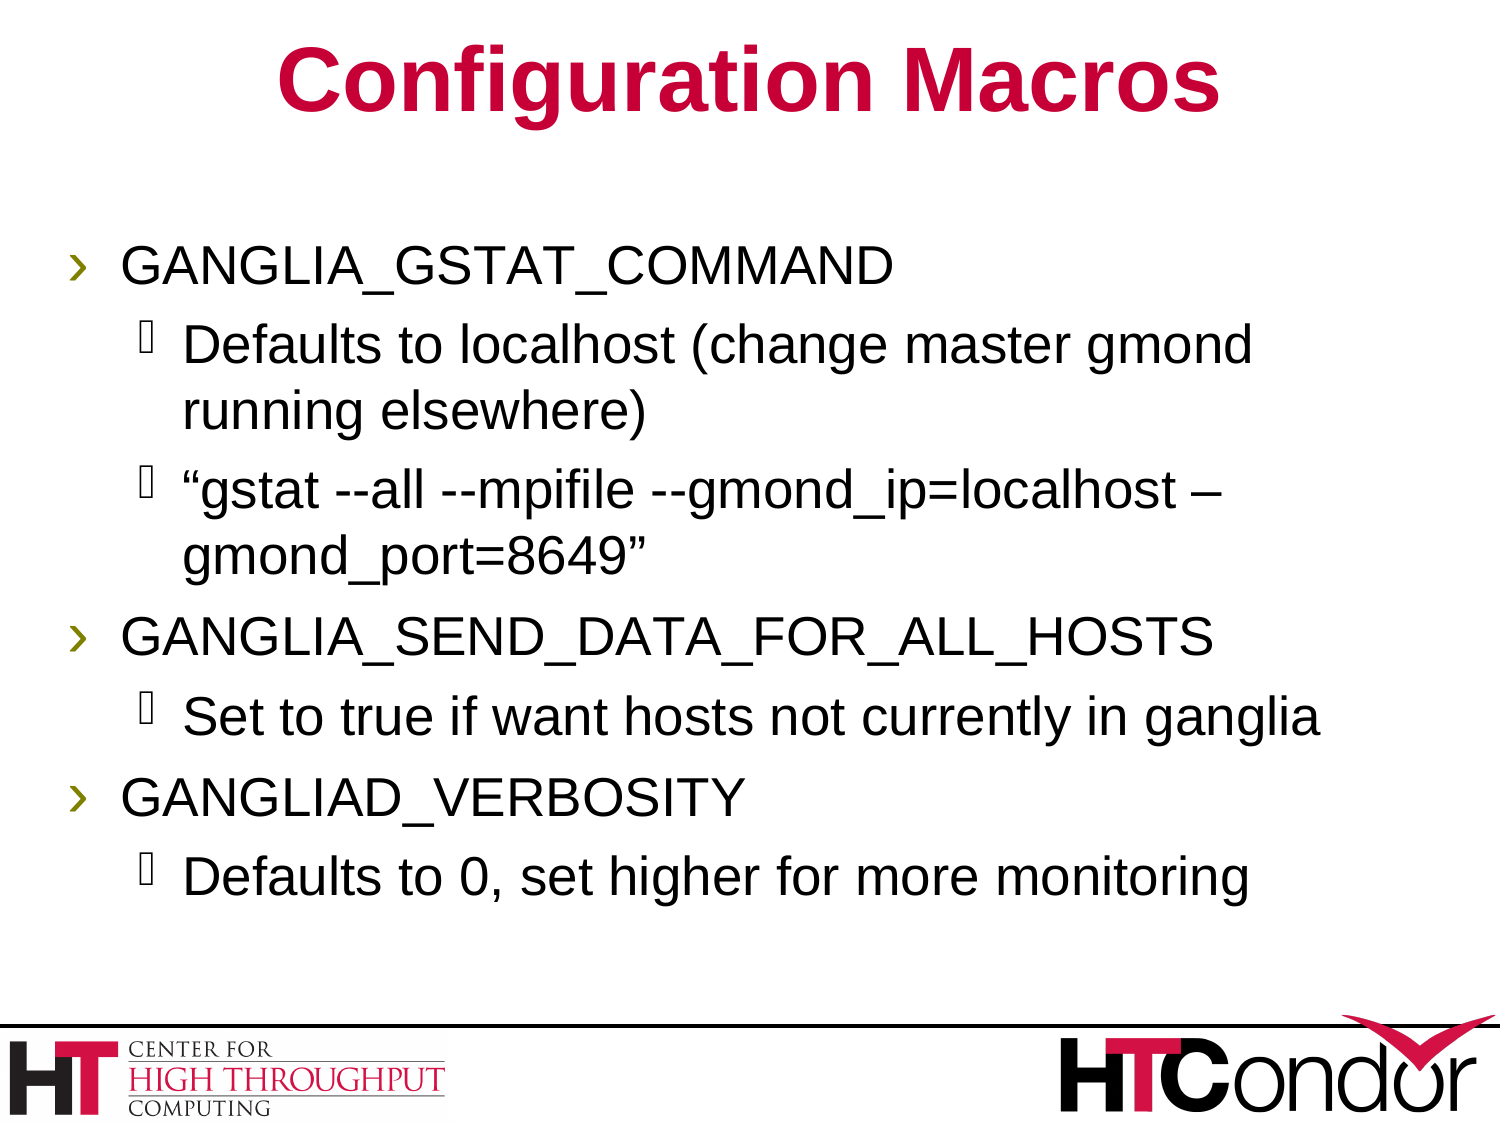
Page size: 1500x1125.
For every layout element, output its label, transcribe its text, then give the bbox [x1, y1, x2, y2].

title Configuration Macros [0, 0, 1500, 150]
list GANGLIA_GSTAT_COMMAND Defaults to localhost (change master gmond running elsewhere) “gstat --all --mpifile --gmond_ip=localhost –gmond_port=8649” GANGLIA_SEND_DATA_FOR_ALL_HOSTS Set to true if want hosts not currently in ganglia GANGLIAD_VERBOSITY Defaults to 0, set higher for more monitoring [52, 222, 1431, 916]
picture [1055, 1014, 1500, 1119]
picture [0, 1029, 454, 1125]
